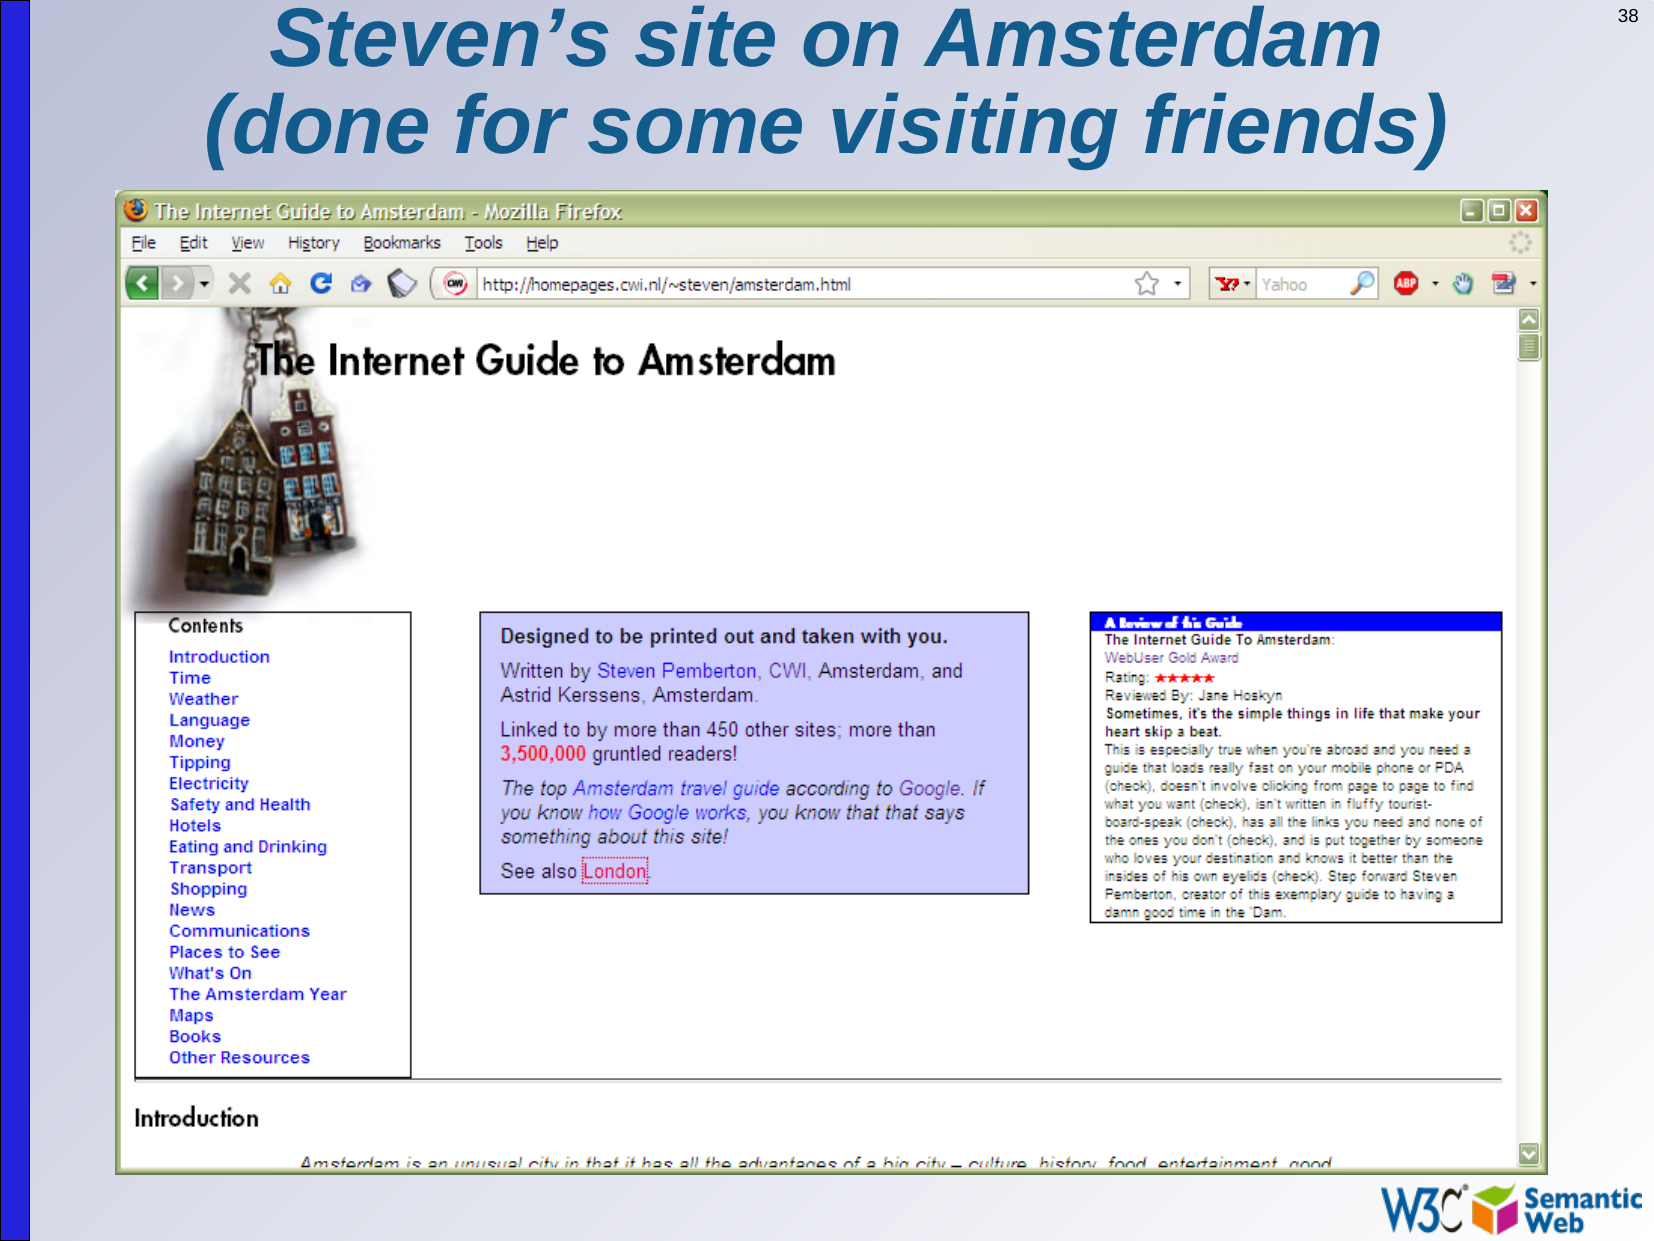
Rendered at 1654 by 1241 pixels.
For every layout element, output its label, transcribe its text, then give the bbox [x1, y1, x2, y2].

title Steven’s site on Amsterdam (done for some visiting friends) [0, 0, 1654, 174]
picture [115, 190, 1548, 1176]
picture [1381, 1181, 1642, 1235]
